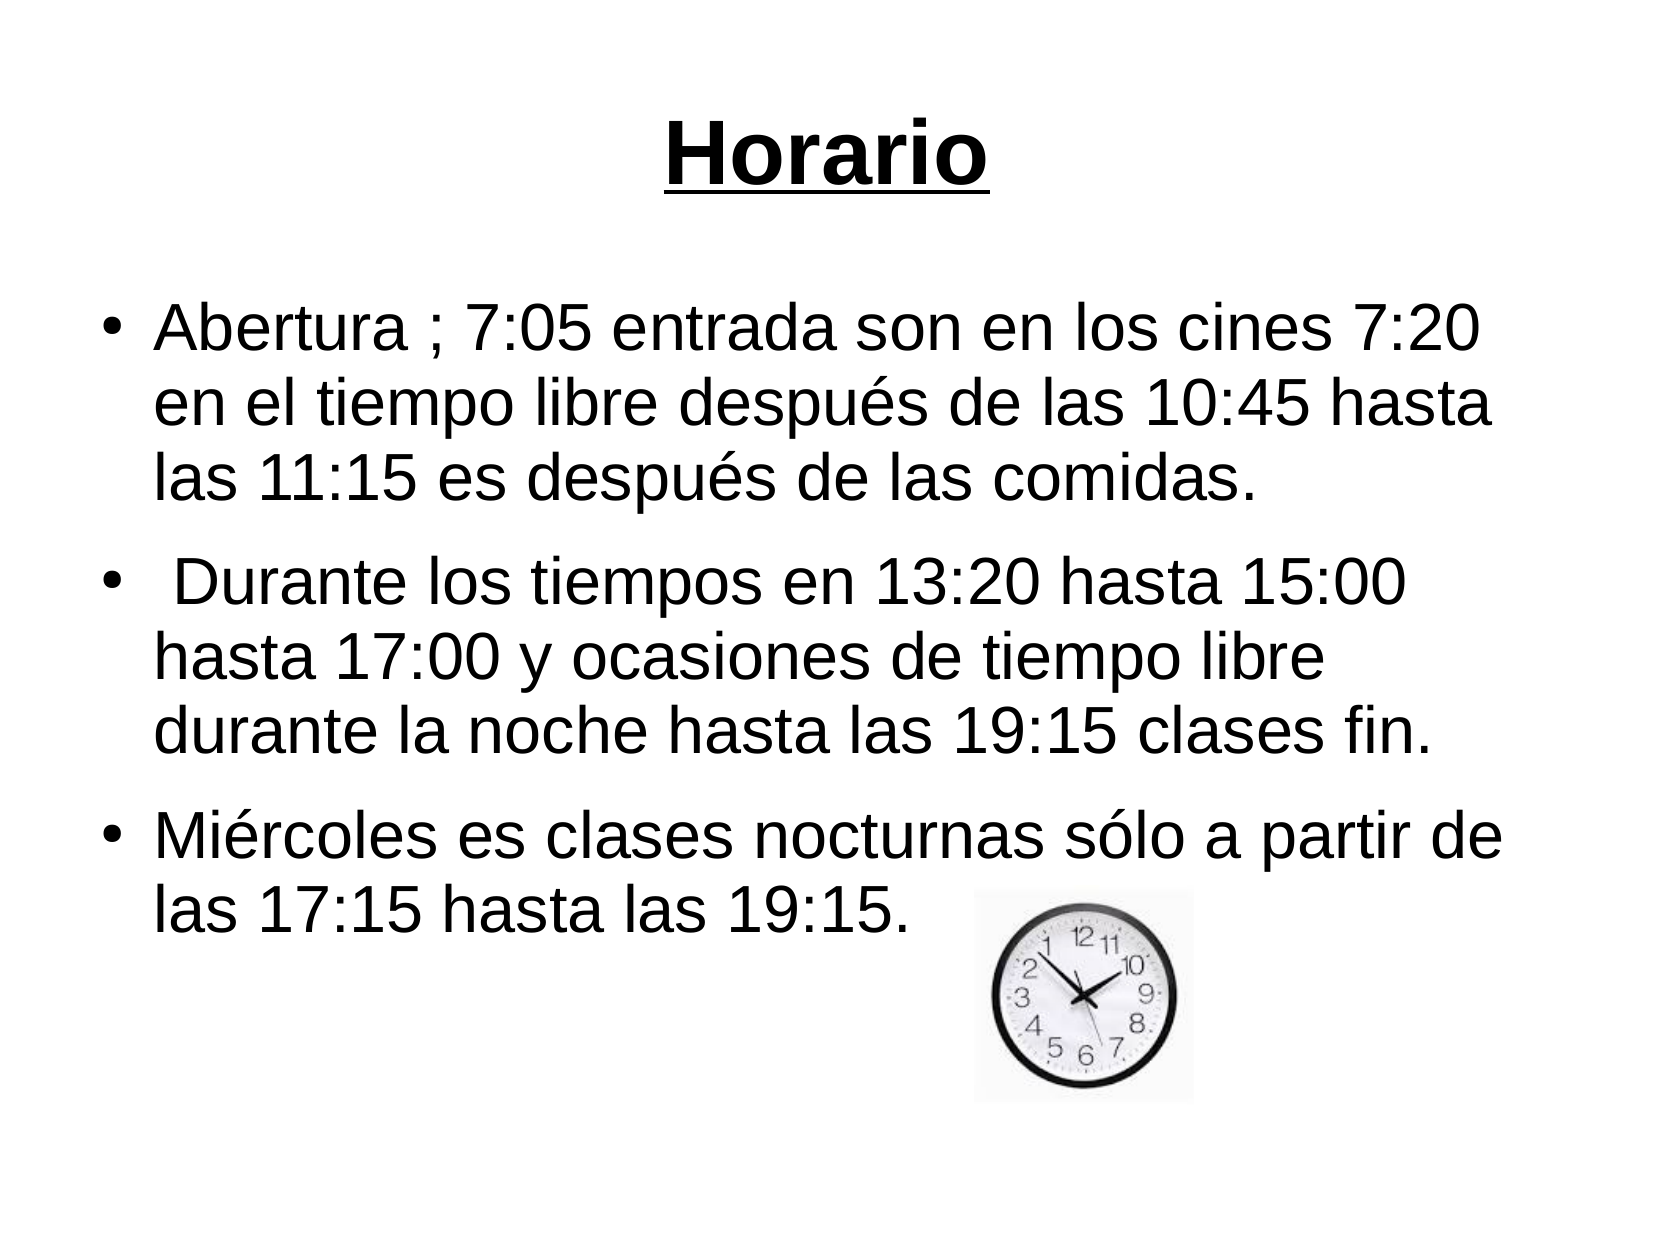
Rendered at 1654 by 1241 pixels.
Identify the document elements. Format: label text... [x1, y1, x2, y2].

title Horario [82, 49, 1571, 257]
picture [974, 885, 1194, 1105]
list Abertura ; 7:05 entrada son en los cines 7:20 en el tiempo libre después de las 10:45 hasta las 11:15 es después de las comidas. Durante los tiempos en 13:20 hasta 15:00 hasta 17:00 y ocasiones de tiempo libre durante la noche hasta las 19:15 clases fin. Miércoles es clases nocturnas sólo a partir de las 17:15 hasta las 19:15. [82, 290, 1571, 1109]
